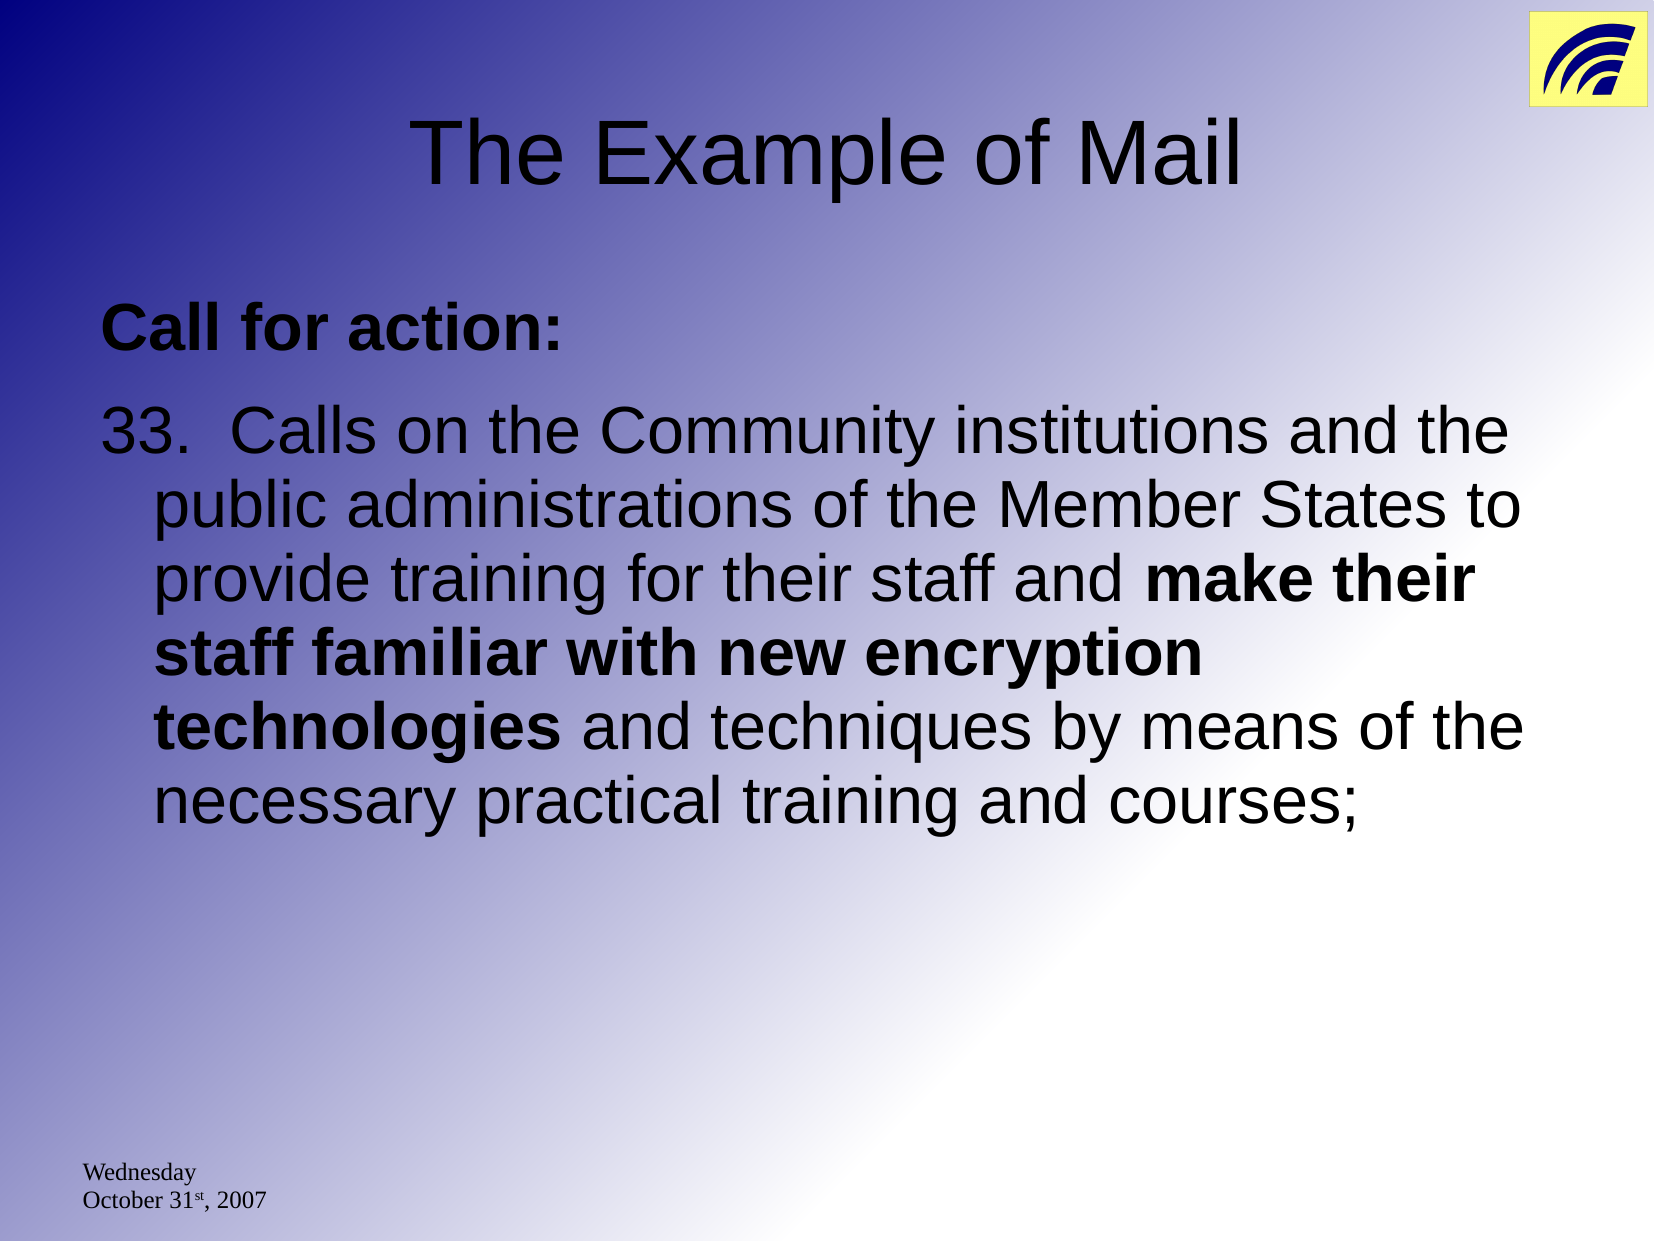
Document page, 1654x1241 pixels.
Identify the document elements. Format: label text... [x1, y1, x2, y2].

picture [1529, 11, 1648, 107]
list Call for action: 33. Calls on the Community institutions and the public administrations of the Member States to provide training for their staff and make their staff familiar with new encryption technologies and techniques by means of the necessary practical training and courses; [82, 290, 1571, 1094]
title The Example of Mail [82, 56, 1571, 250]
